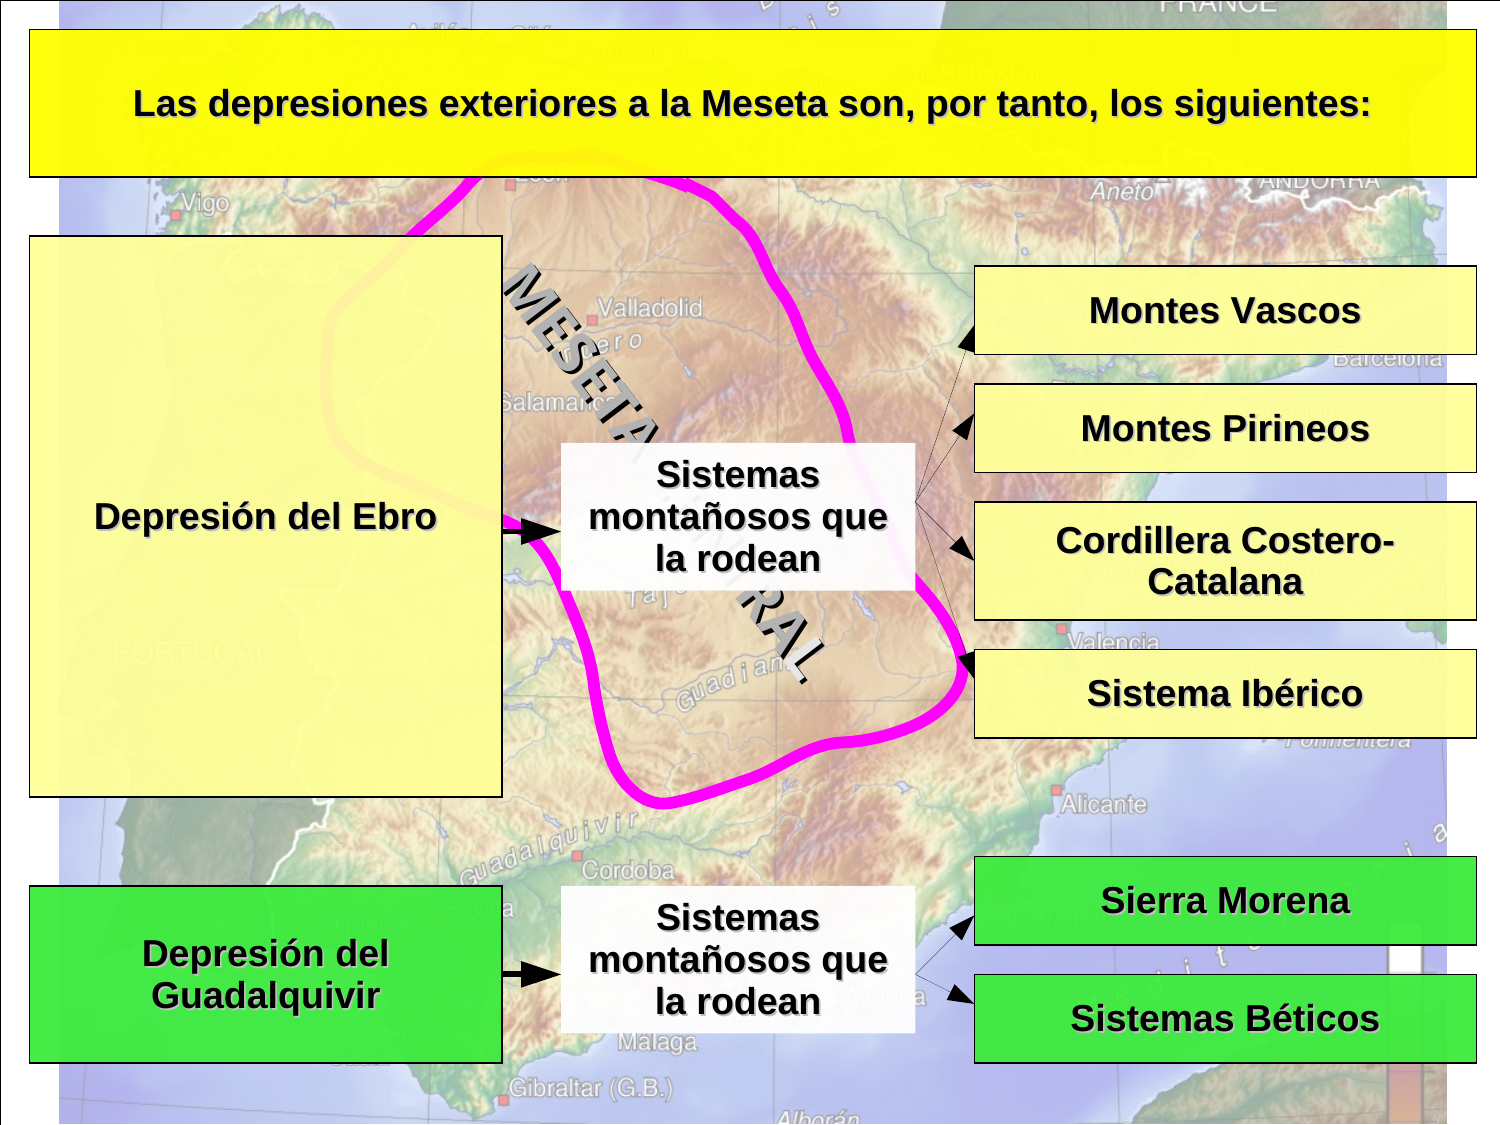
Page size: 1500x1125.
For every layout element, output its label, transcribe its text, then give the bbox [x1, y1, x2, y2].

text_box Depresión del Ebro [29, 236, 502, 798]
text_box Sistemas Béticos [974, 974, 1477, 1063]
text_box Depresión del Guadalquivir [29, 885, 502, 1063]
text_box Montes Pirineos [974, 383, 1477, 473]
text_box MESETA CENTRAL [648, 591, 919, 763]
text_box MESETA CENTRAL [475, 178, 755, 477]
text_box Sierra Morena [974, 856, 1477, 945]
text_box Cordillera Costero-Catalana [974, 501, 1477, 621]
text_box Sistema Ibérico [974, 649, 1477, 739]
text_box [0, 0, 1500, 1125]
text_box Las depresiones exteriores a la Meseta son, por tanto, los siguientes: [29, 29, 1477, 178]
text_box Montes Vascos [974, 265, 1477, 355]
text_box Sistemas montañosos que la rodean [561, 885, 916, 1034]
text_box Sistemas montañosos que la rodean [561, 442, 916, 591]
